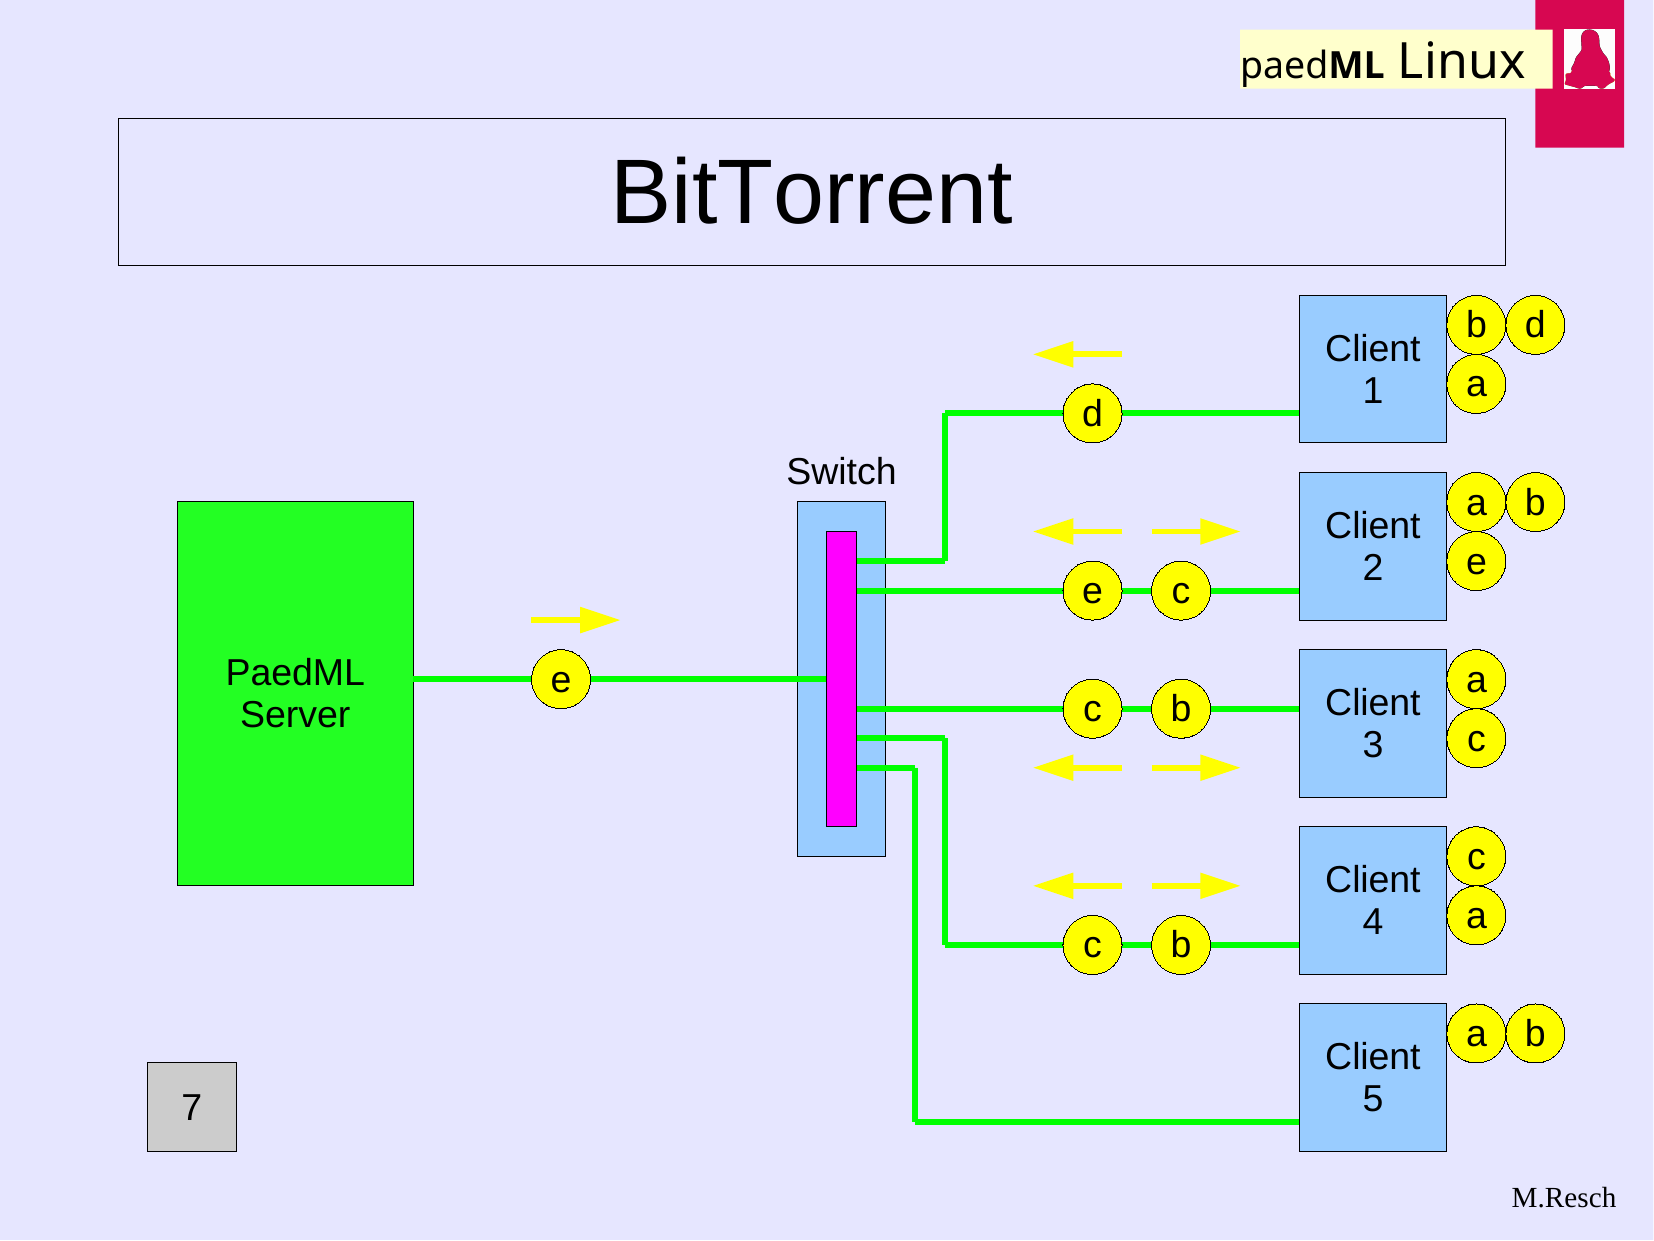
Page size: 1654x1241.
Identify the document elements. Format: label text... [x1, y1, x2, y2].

text_box c [1446, 826, 1506, 886]
text_box a [1446, 649, 1506, 709]
text_box c [1062, 679, 1123, 739]
text_box Client 1 [1299, 295, 1447, 443]
text_box b [1505, 1003, 1565, 1063]
text_box a [1446, 885, 1506, 945]
text_box d [1505, 295, 1565, 355]
text_box c [1446, 708, 1506, 768]
text_box Client 4 [1299, 826, 1447, 975]
text_box Client 5 [1299, 1003, 1447, 1152]
text_box 7 [147, 1062, 237, 1152]
text_box b [1505, 472, 1565, 532]
text_box b [1151, 915, 1211, 975]
text_box c [1062, 915, 1123, 975]
text_box [797, 501, 886, 857]
text_box a [1446, 472, 1506, 531]
text_box e [1446, 531, 1506, 591]
text_box Switch [767, 442, 916, 500]
text_box Client 2 [1299, 472, 1447, 621]
text_box e [1062, 561, 1123, 621]
text_box a [1446, 1003, 1506, 1063]
text_box b [1446, 295, 1506, 354]
text_box e [531, 649, 591, 709]
text_box PaedML Server [177, 501, 414, 886]
text_box c [1151, 561, 1211, 621]
text_box a [1446, 354, 1506, 414]
text_box d [1062, 383, 1123, 443]
text_box Client 3 [1299, 649, 1447, 798]
title BitTorrent [118, 118, 1506, 266]
text_box b [1151, 679, 1211, 739]
